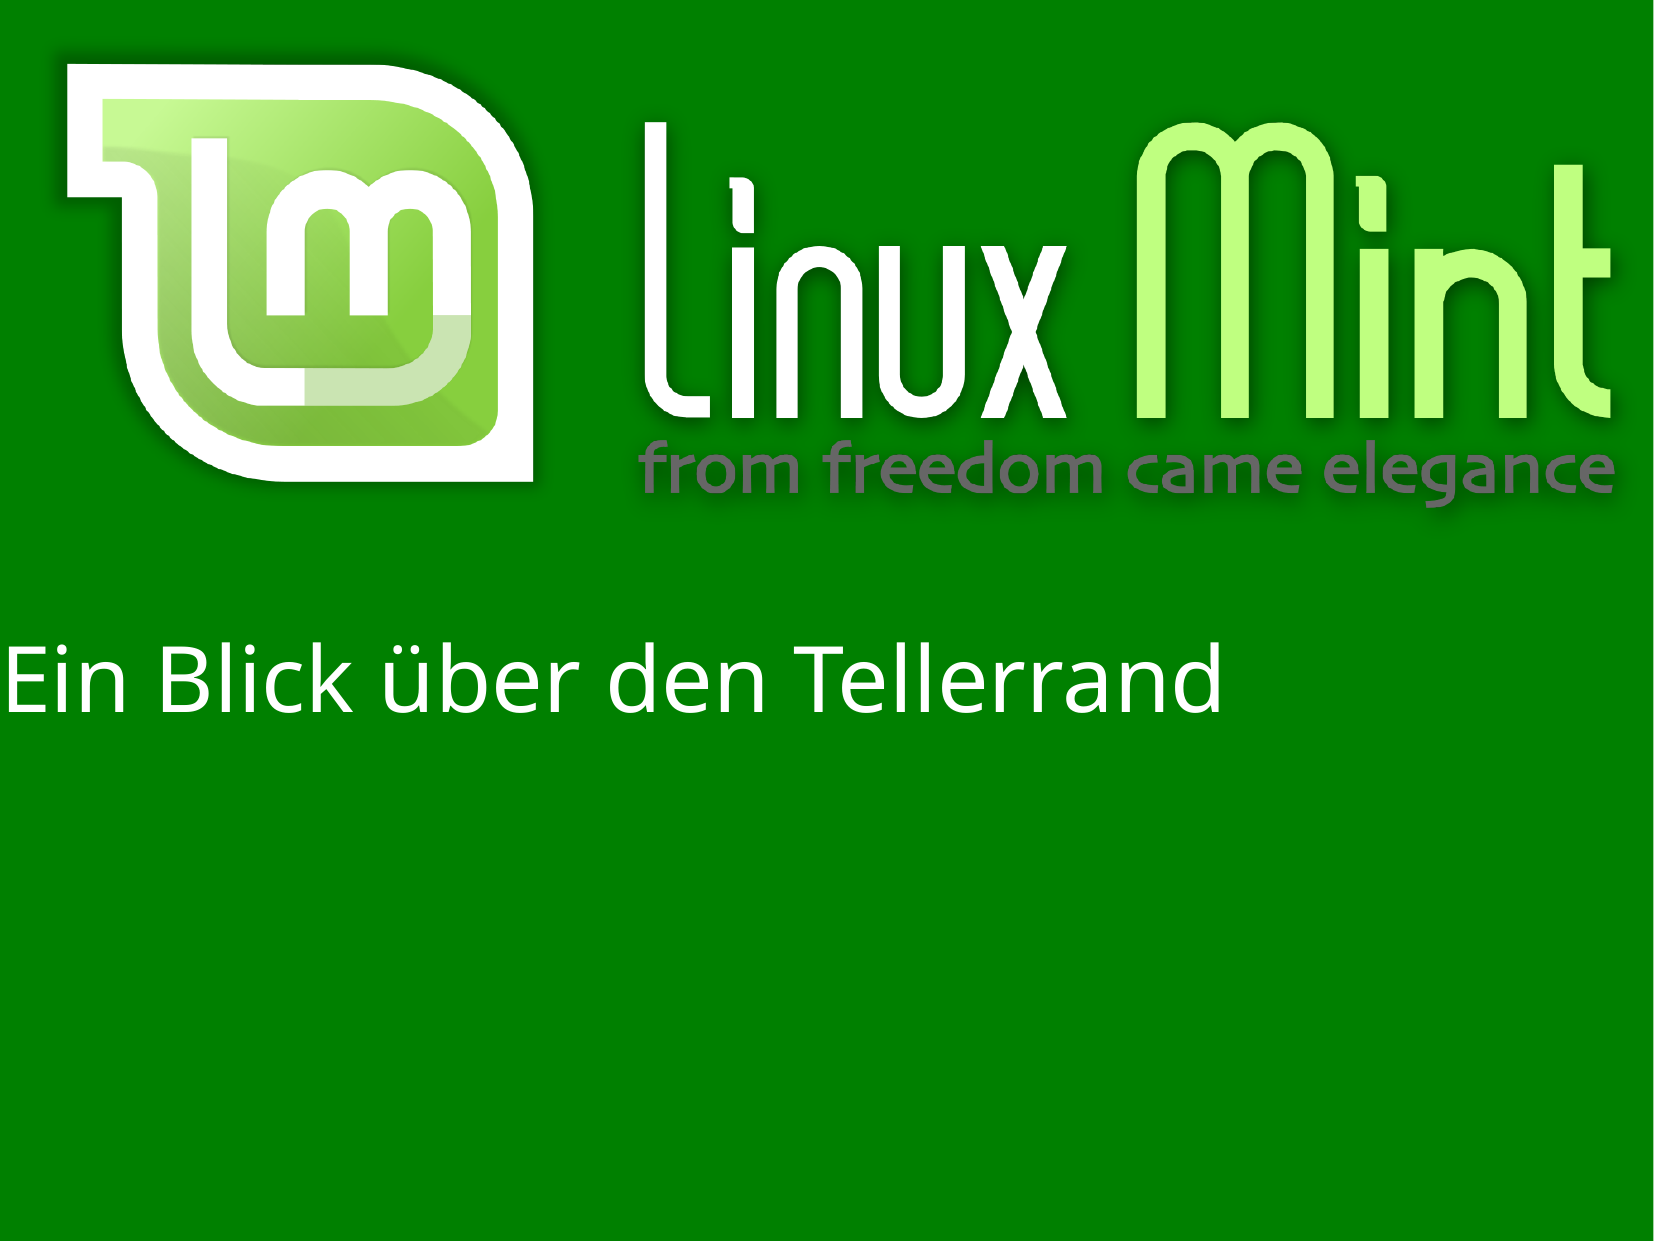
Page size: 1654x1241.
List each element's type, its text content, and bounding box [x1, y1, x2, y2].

title Ein Blick über den Tellerrand Florian Mauz [0, 0, 1654, 1241]
picture [11, 26, 1654, 556]
